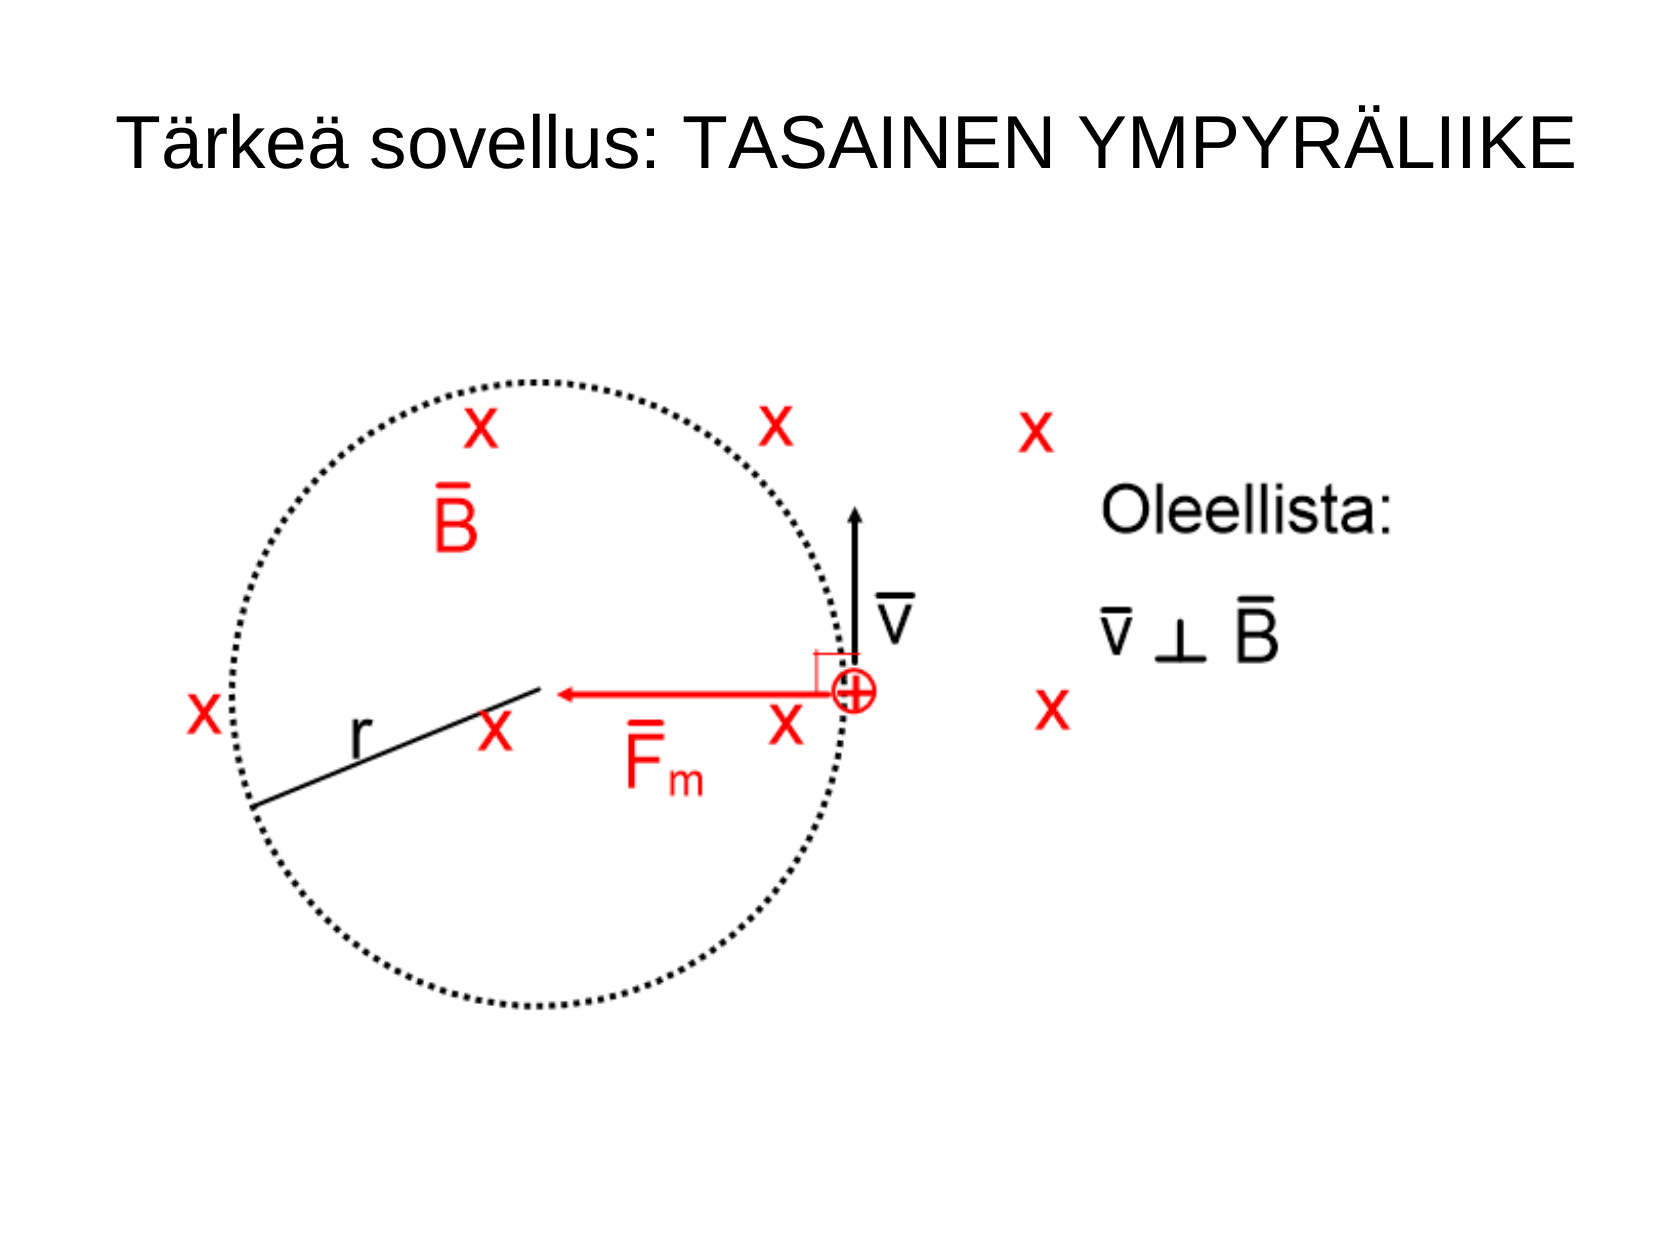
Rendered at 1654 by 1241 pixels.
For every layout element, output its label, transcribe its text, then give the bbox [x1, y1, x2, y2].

text_box Tärkeä sovellus: TASAINEN YMPYRÄLIIKE [101, 94, 1607, 225]
picture [129, 284, 1470, 1052]
